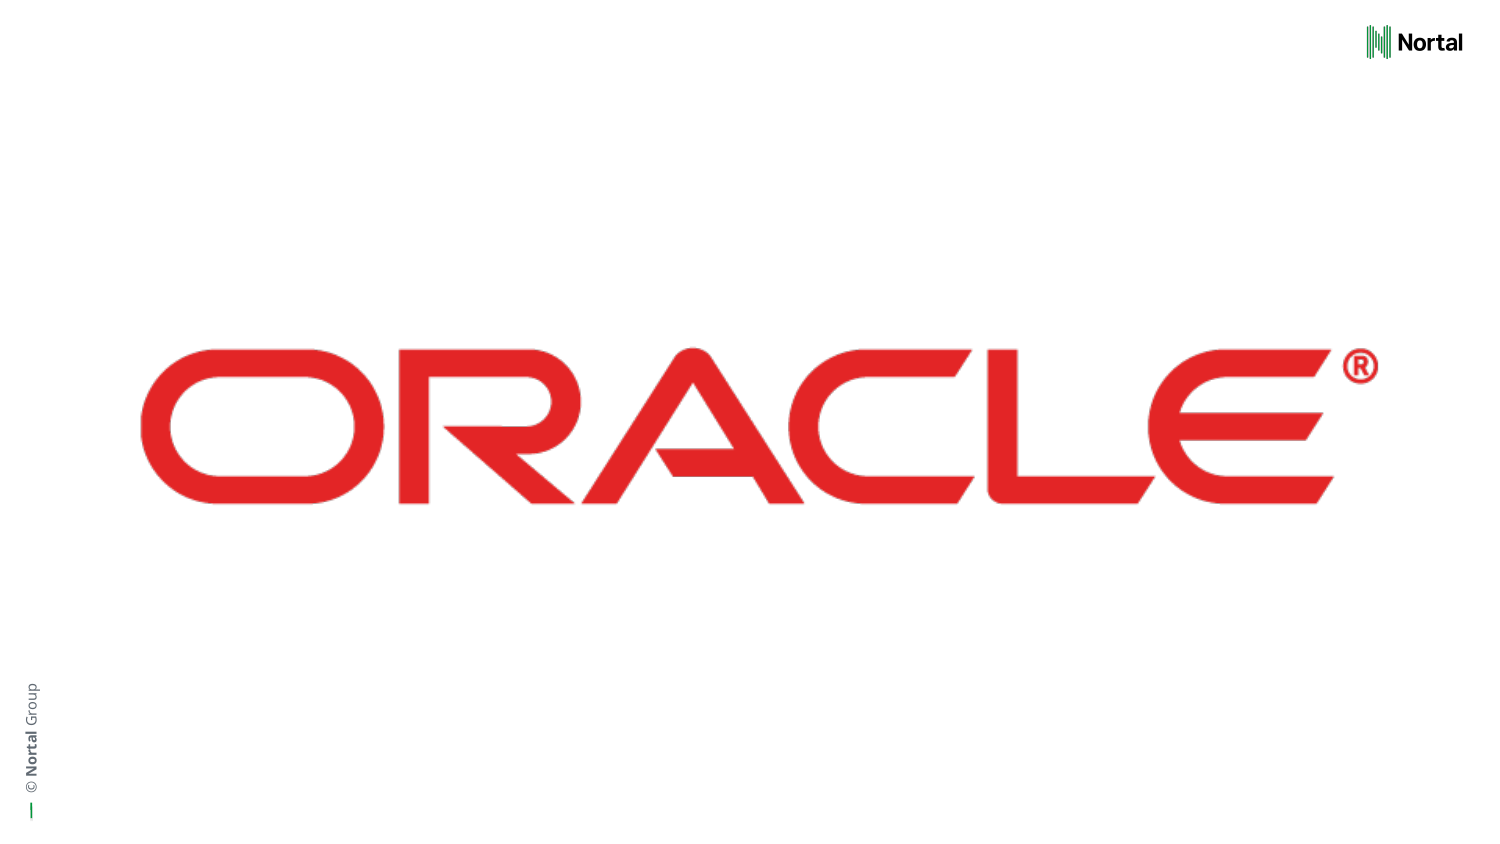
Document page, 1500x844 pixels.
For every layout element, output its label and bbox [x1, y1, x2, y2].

picture [102, 272, 1411, 585]
